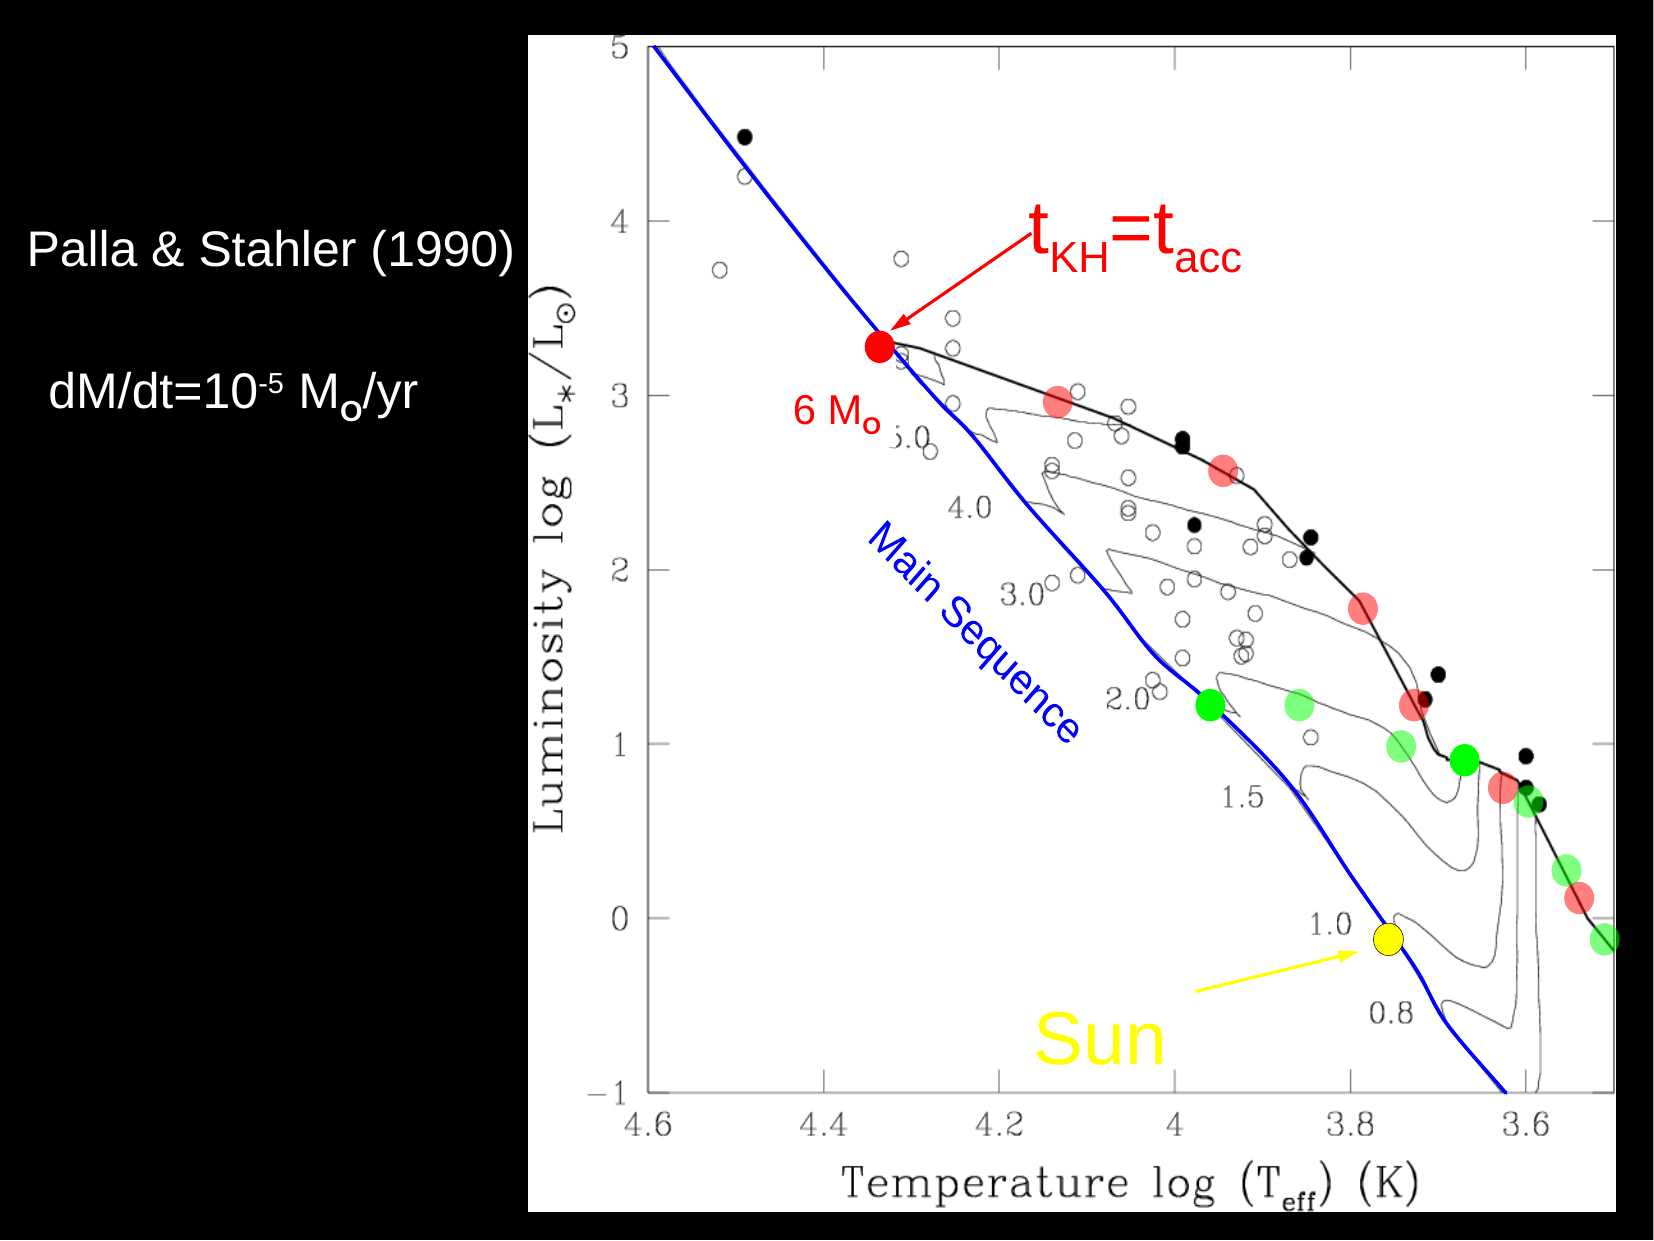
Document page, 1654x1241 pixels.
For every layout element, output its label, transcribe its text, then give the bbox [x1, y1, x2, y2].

text_box dM/dt=10-5 MO/yr [33, 316, 434, 435]
text_box [1284, 688, 1315, 722]
text_box [1386, 730, 1417, 763]
text_box Palla & Stahler (1990) [11, 178, 531, 285]
text_box [1449, 743, 1480, 777]
text_box [1398, 688, 1429, 722]
text_box [1195, 688, 1226, 722]
text_box [1347, 592, 1378, 625]
text_box [1551, 854, 1595, 915]
text_box Sun [1018, 936, 1183, 1088]
text_box [1042, 385, 1073, 419]
text_box [1208, 454, 1239, 488]
text_box [864, 330, 895, 364]
text_box [1373, 923, 1404, 956]
text_box [1487, 771, 1544, 818]
text_box tKH=tacc [1013, 119, 1257, 290]
picture [528, 35, 1616, 1212]
text_box [1589, 923, 1620, 956]
text_box Main Sequence [845, 472, 1129, 771]
text_box 6 MO [778, 346, 897, 448]
